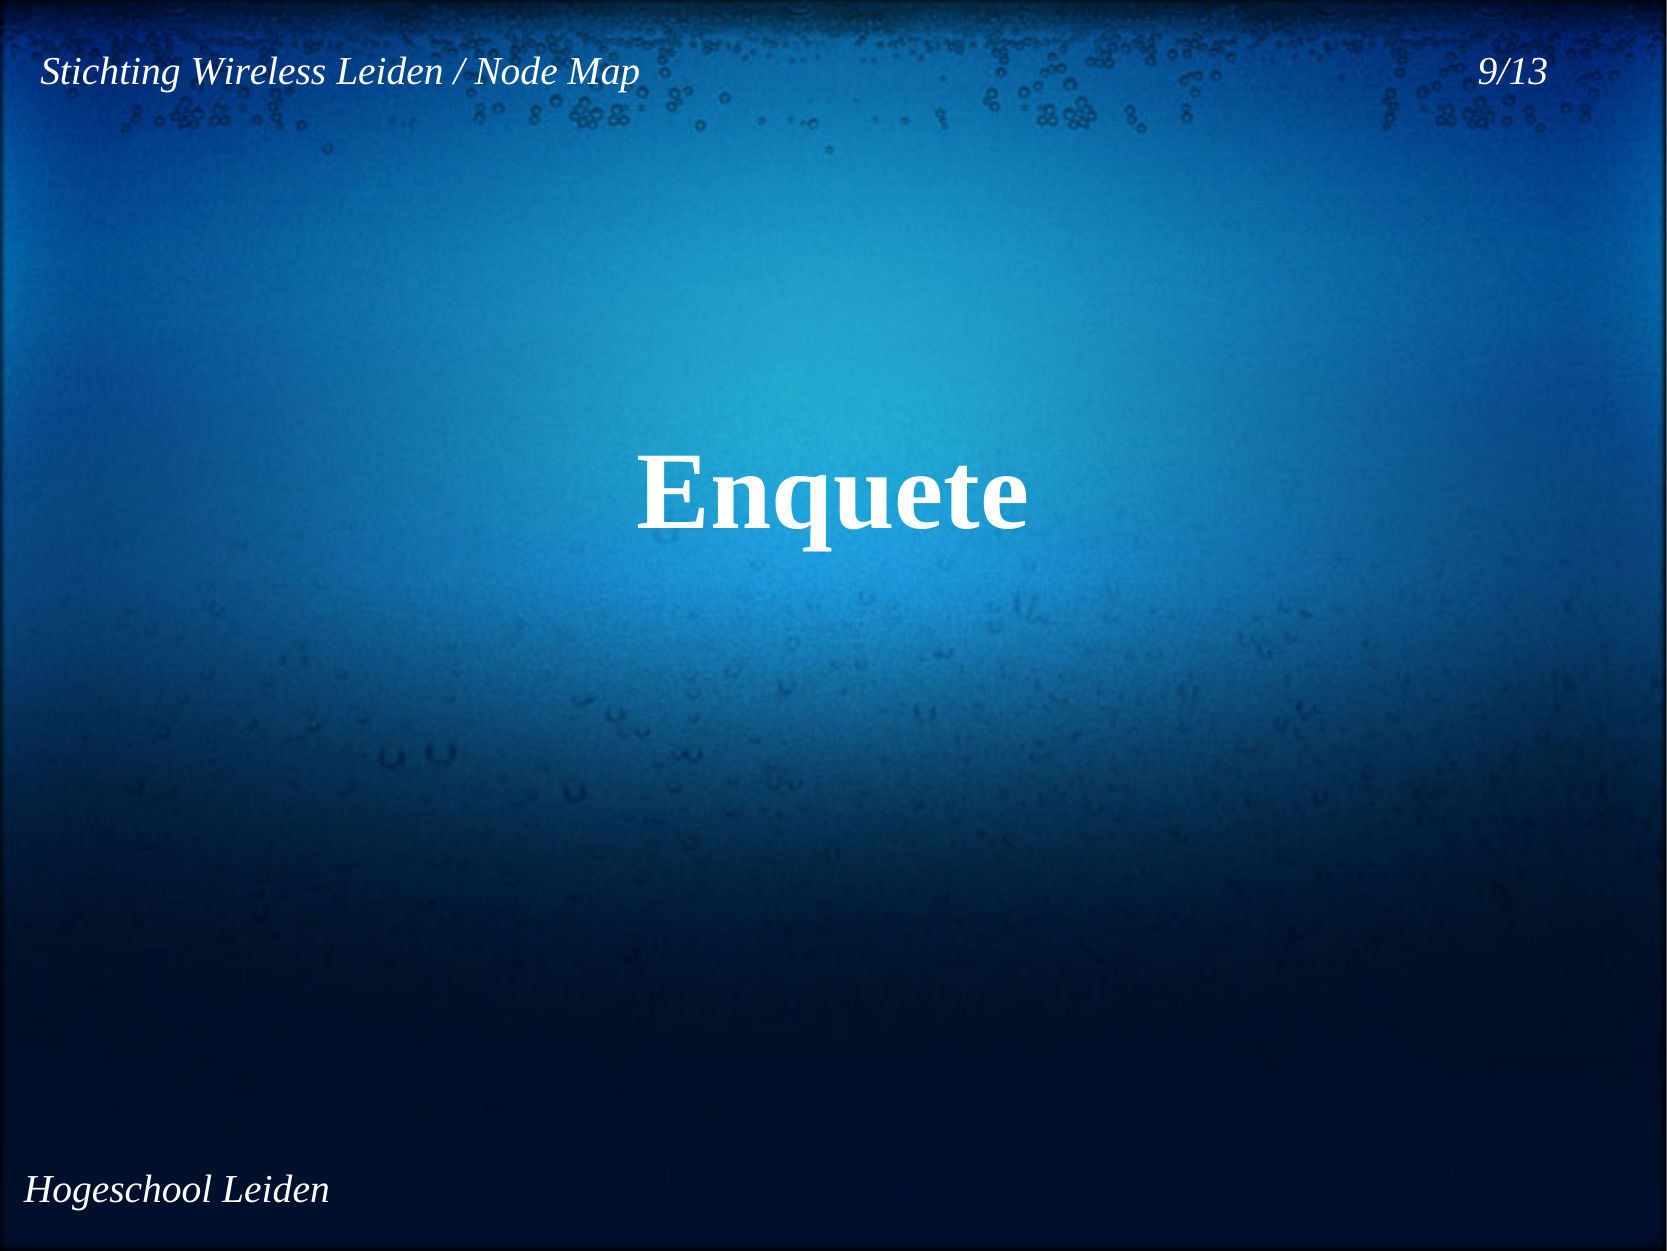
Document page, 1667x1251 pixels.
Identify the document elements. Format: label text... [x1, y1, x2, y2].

list Enquete [465, 428, 1201, 822]
picture [0, 0, 1667, 1251]
title Stichting Wireless Leiden / Node Map 9/13 [40, 48, 1629, 96]
text_box Hogeschool Leiden [23, 1166, 1612, 1212]
